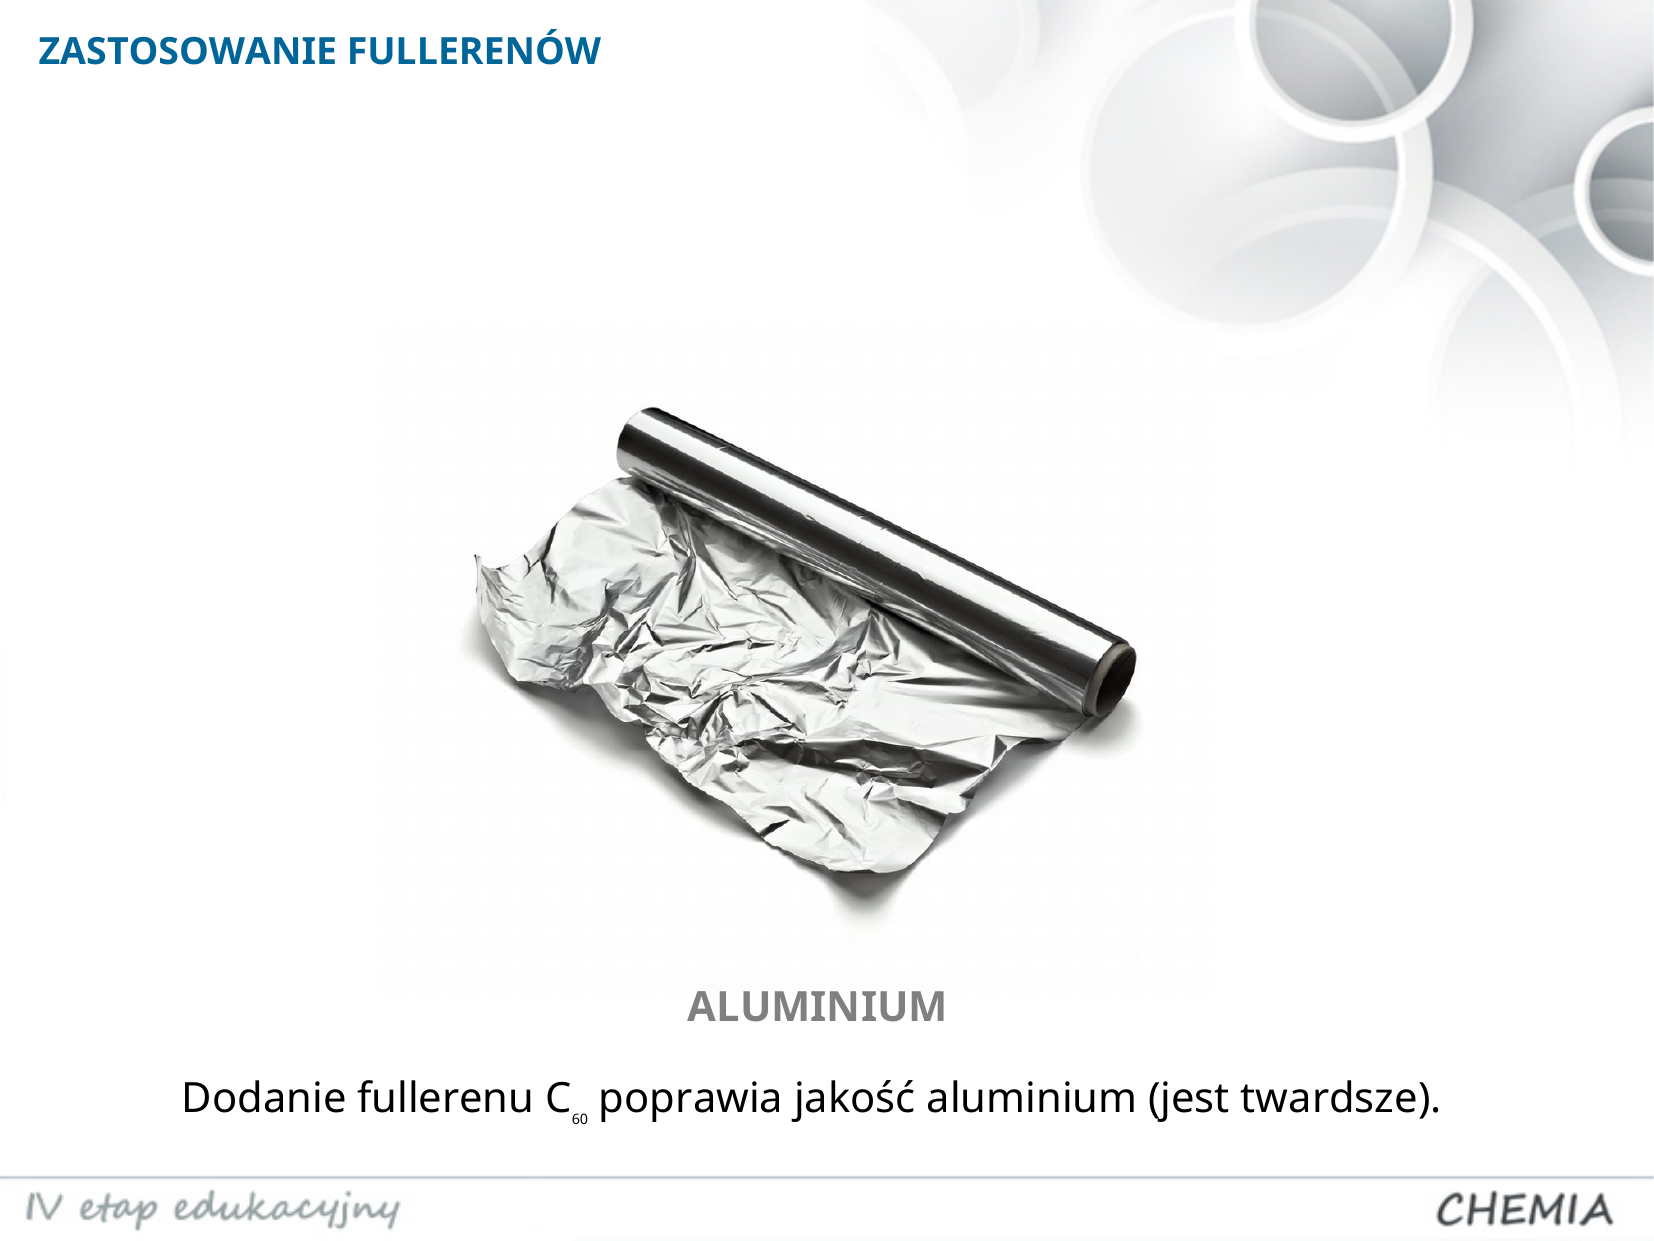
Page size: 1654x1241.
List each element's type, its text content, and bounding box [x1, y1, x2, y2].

picture [0, 0, 1654, 1241]
text_box ZASTOSOWANIE FULLERENÓW [23, 23, 1276, 81]
text_box ALUMINIUM [212, 927, 1424, 1035]
text_box Dodanie fullerenu C60 poprawia jakość aluminium (jest twardsze). [88, 1062, 1536, 1133]
